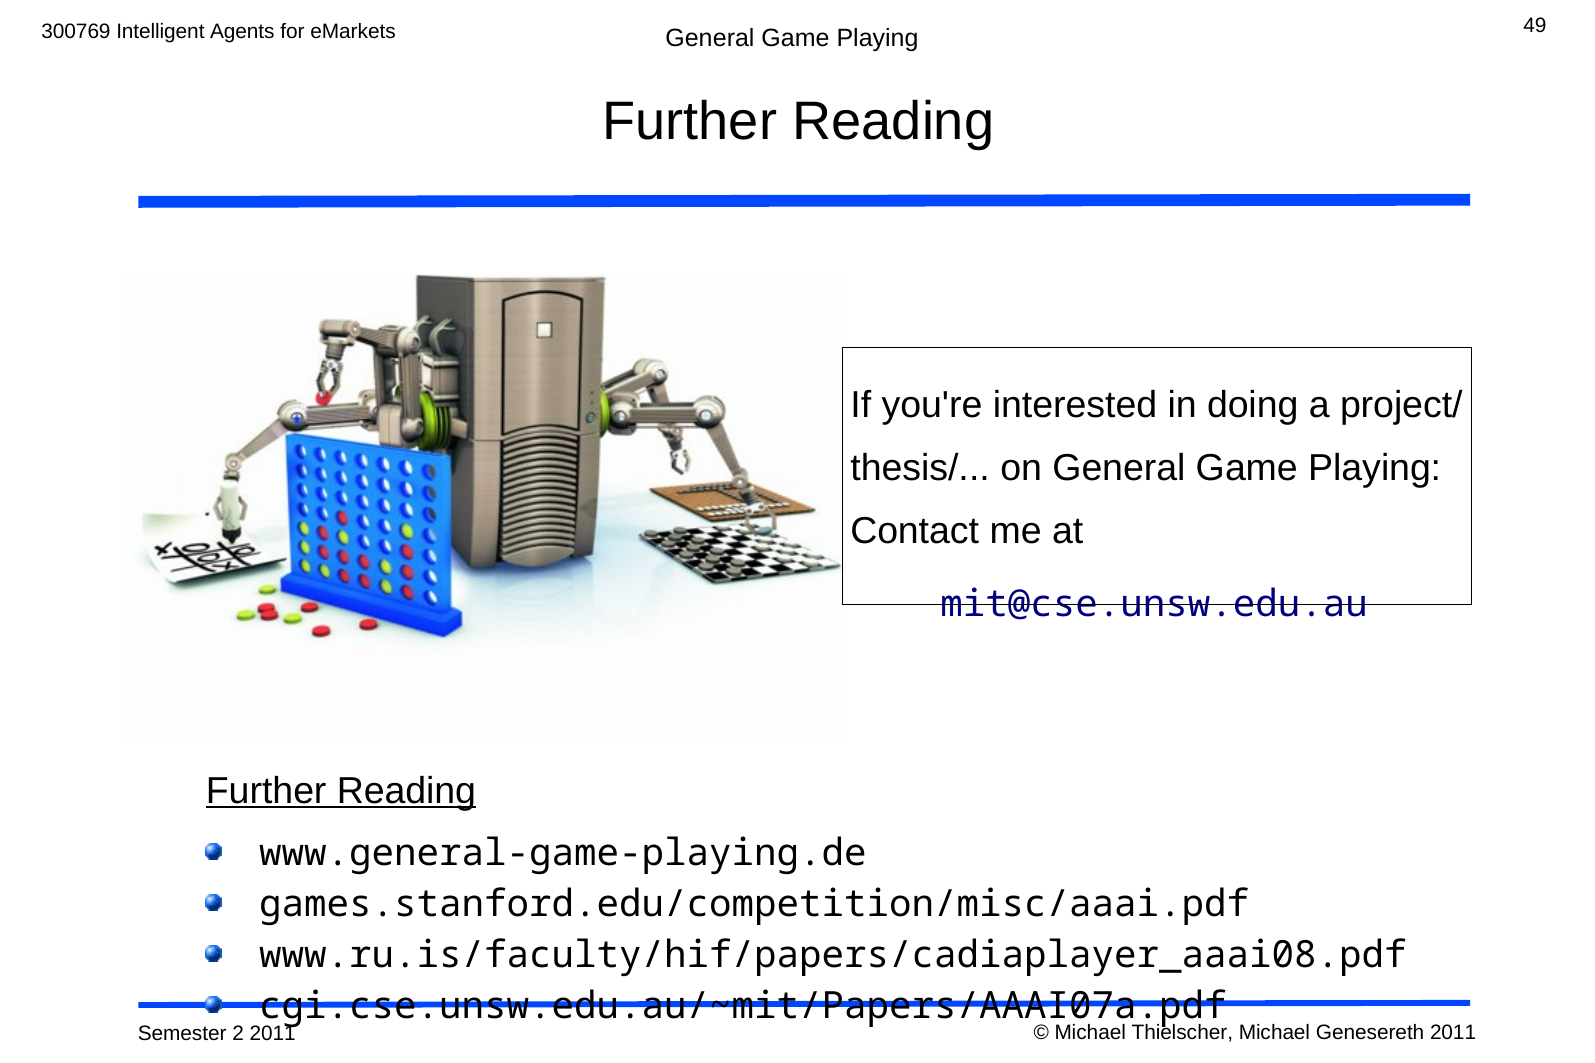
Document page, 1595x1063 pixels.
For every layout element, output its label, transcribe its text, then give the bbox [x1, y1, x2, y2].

picture [843, 348, 848, 604]
text_box Further Reading www.general-game-playing.de games.stanford.edu/competition/misc/aaai.pdf www.ru.is/faculty/hif/papers/cadiaplayer_aaai08.pdf cgi.cse.unsw.edu.au/~mit/Papers/AAAI07a.pdf [188, 769, 1473, 976]
picture [121, 274, 848, 744]
title Further Reading [114, 51, 1476, 190]
text_box If you're interested in doing a project/ thesis/... on General Game Playing: Contact me at mit@cse.unsw.edu.au [850, 362, 1537, 650]
text_box If you're interested in doing a project/ thesis/... on General Game Playing: Contact me at mit@cse.unsw.edu.au [850, 362, 1471, 604]
picture [205, 996, 222, 1013]
